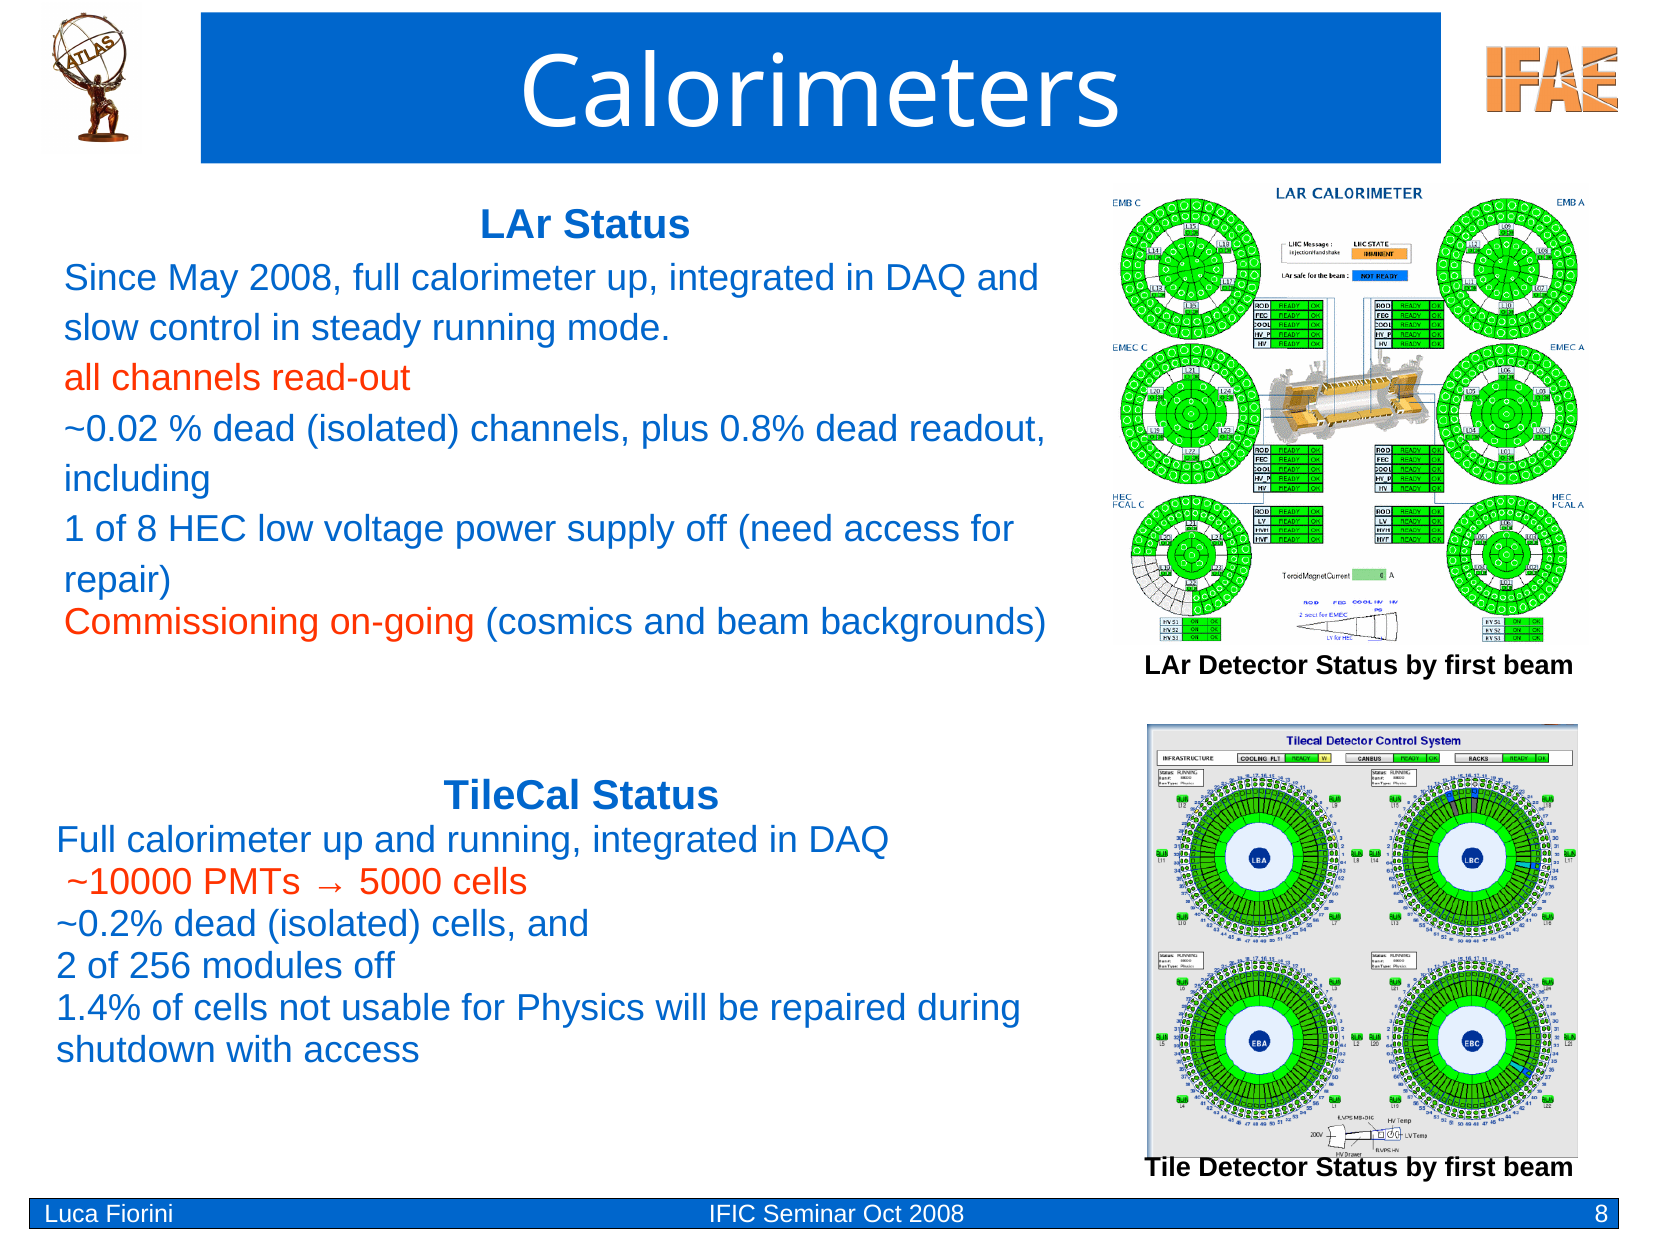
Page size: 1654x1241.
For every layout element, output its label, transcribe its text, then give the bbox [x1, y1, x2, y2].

text_box TileCal Status Full calorimeter up and running, integrated in DAQ ~10000 PMTs → 5000 cells ~0.2% dead (isolated) cells, and 2 of 256 modules off 1.4% of cells not usable for Physics will be repaired during shutdown with access [41, 764, 1123, 1079]
text_box LAr Detector Status by first beam [1122, 650, 1596, 691]
text_box Luca Fiorini IFIC Seminar Oct 2008 8 [29, 1198, 1619, 1229]
picture [1486, 46, 1618, 112]
text_box Calorimeters [200, 12, 1441, 148]
picture [1147, 724, 1578, 1152]
picture [41, 2, 142, 154]
text_box Tile Detector Status by first beam [1122, 1152, 1596, 1193]
text_box LAr Status Since May 2008, full calorimeter up, integrated in DAQ and slow control in steady running mode. all channels read-out ~0.02 % dead (isolated) channels, plus 0.8% dead readout, including 1 of 8 HEC low voltage power supply off (need access for repair) Commissioning on-going (cosmics and beam backgrounds) [48, 184, 1123, 650]
picture [1113, 183, 1589, 645]
